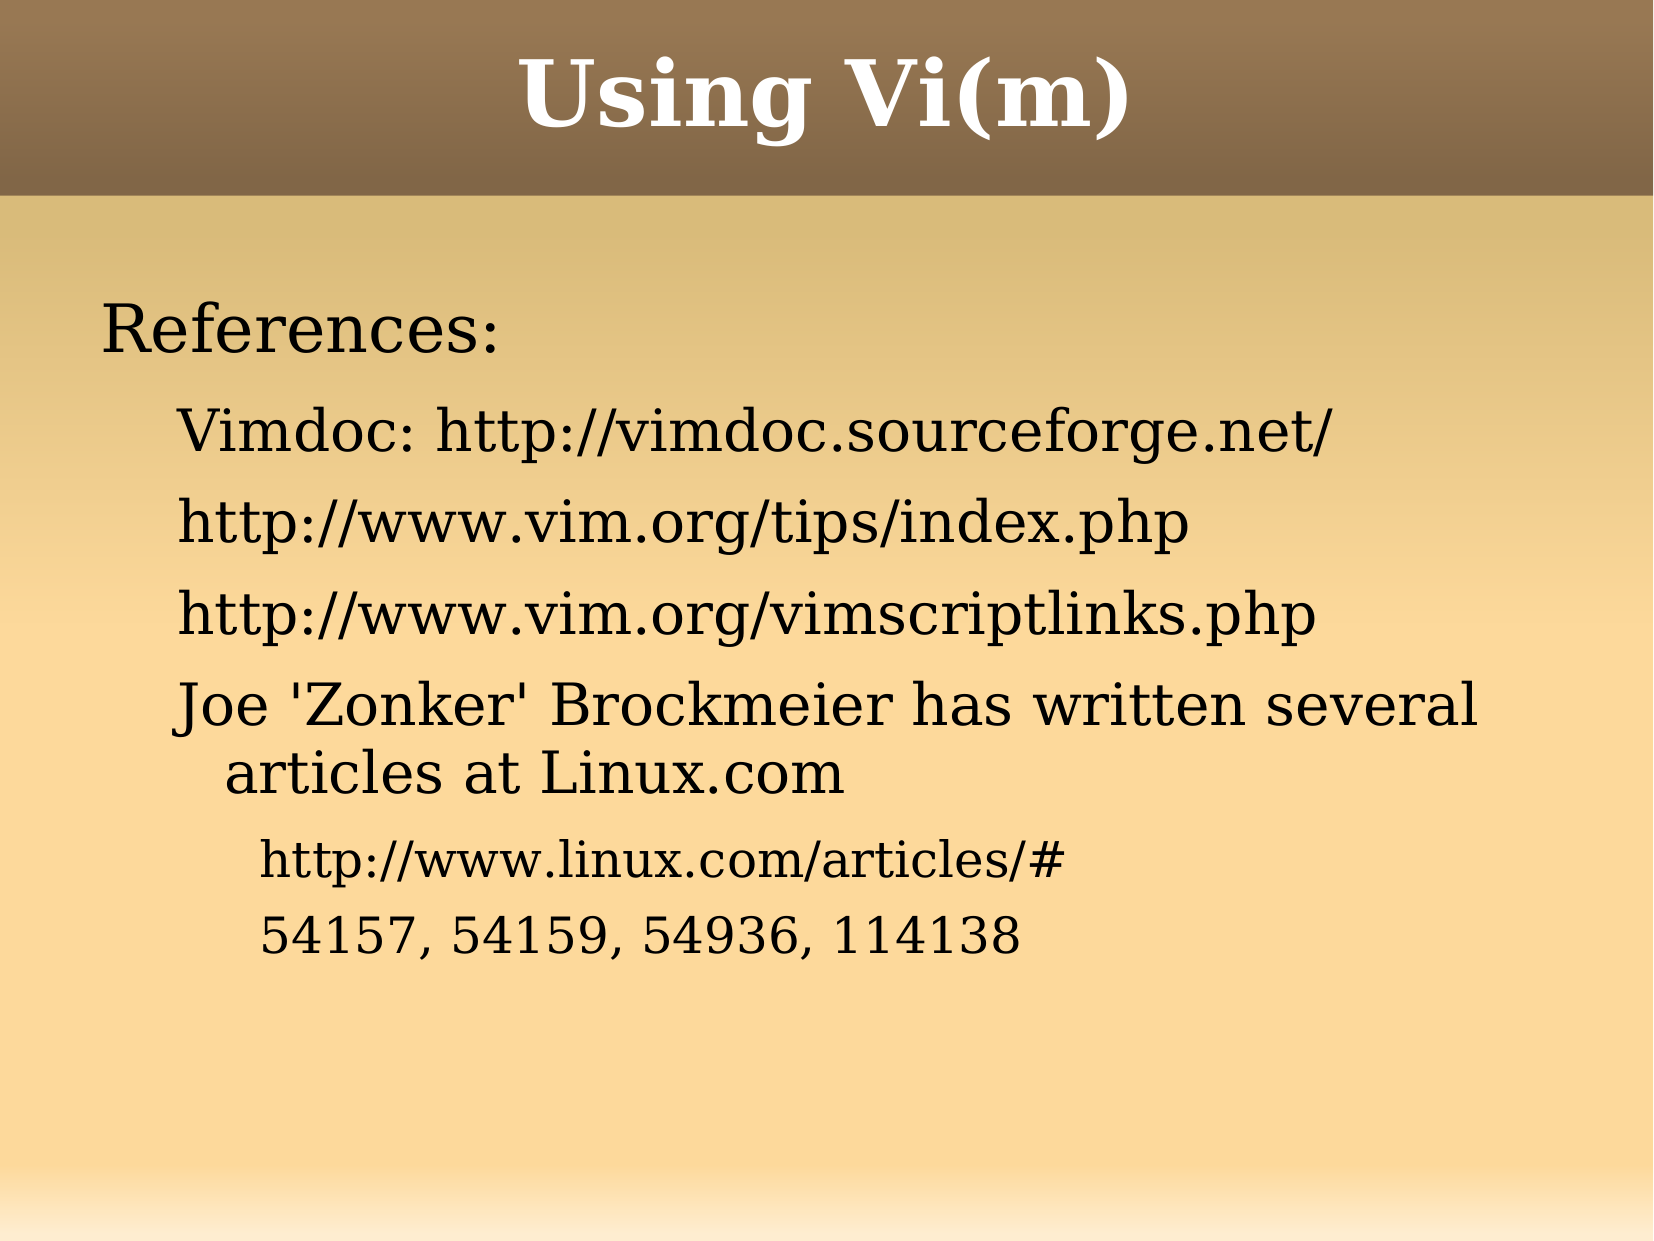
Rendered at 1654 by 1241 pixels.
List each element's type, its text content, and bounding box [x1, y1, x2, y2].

list References: Vimdoc: http://vimdoc.sourceforge.net/ http://www.vim.org/tips/index.php http://www.vim.org/vimscriptlinks.php Joe 'Zonker' Brockmeier has written several articles at Linux.com http://www.linux.com/articles/# 54157, 54159, 54936, 114138 [82, 290, 1571, 1109]
picture [0, 0, 1654, 1241]
title Using Vi(m) [82, 0, 1571, 188]
